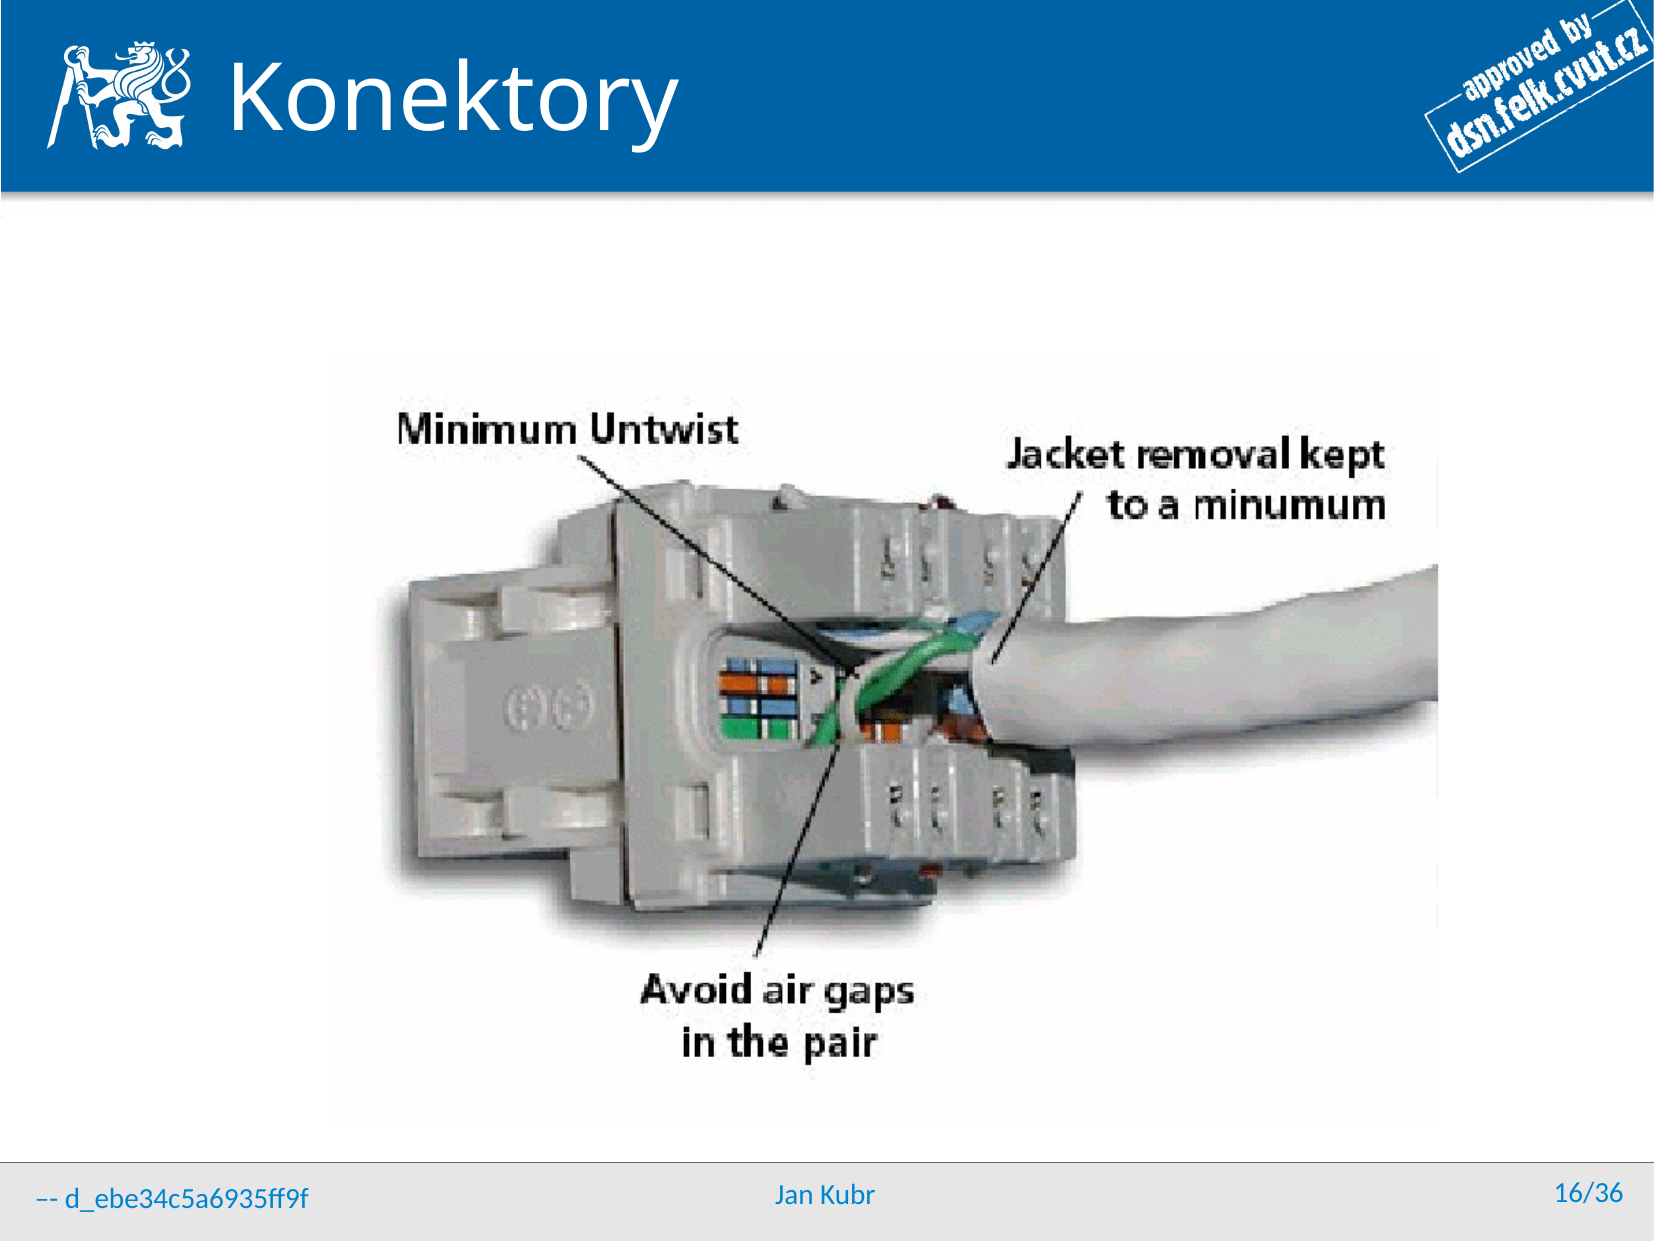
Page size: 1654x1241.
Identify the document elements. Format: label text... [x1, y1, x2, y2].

picture [328, 351, 1441, 1125]
picture [1, 0, 1654, 217]
title Konektory [225, 0, 1426, 188]
